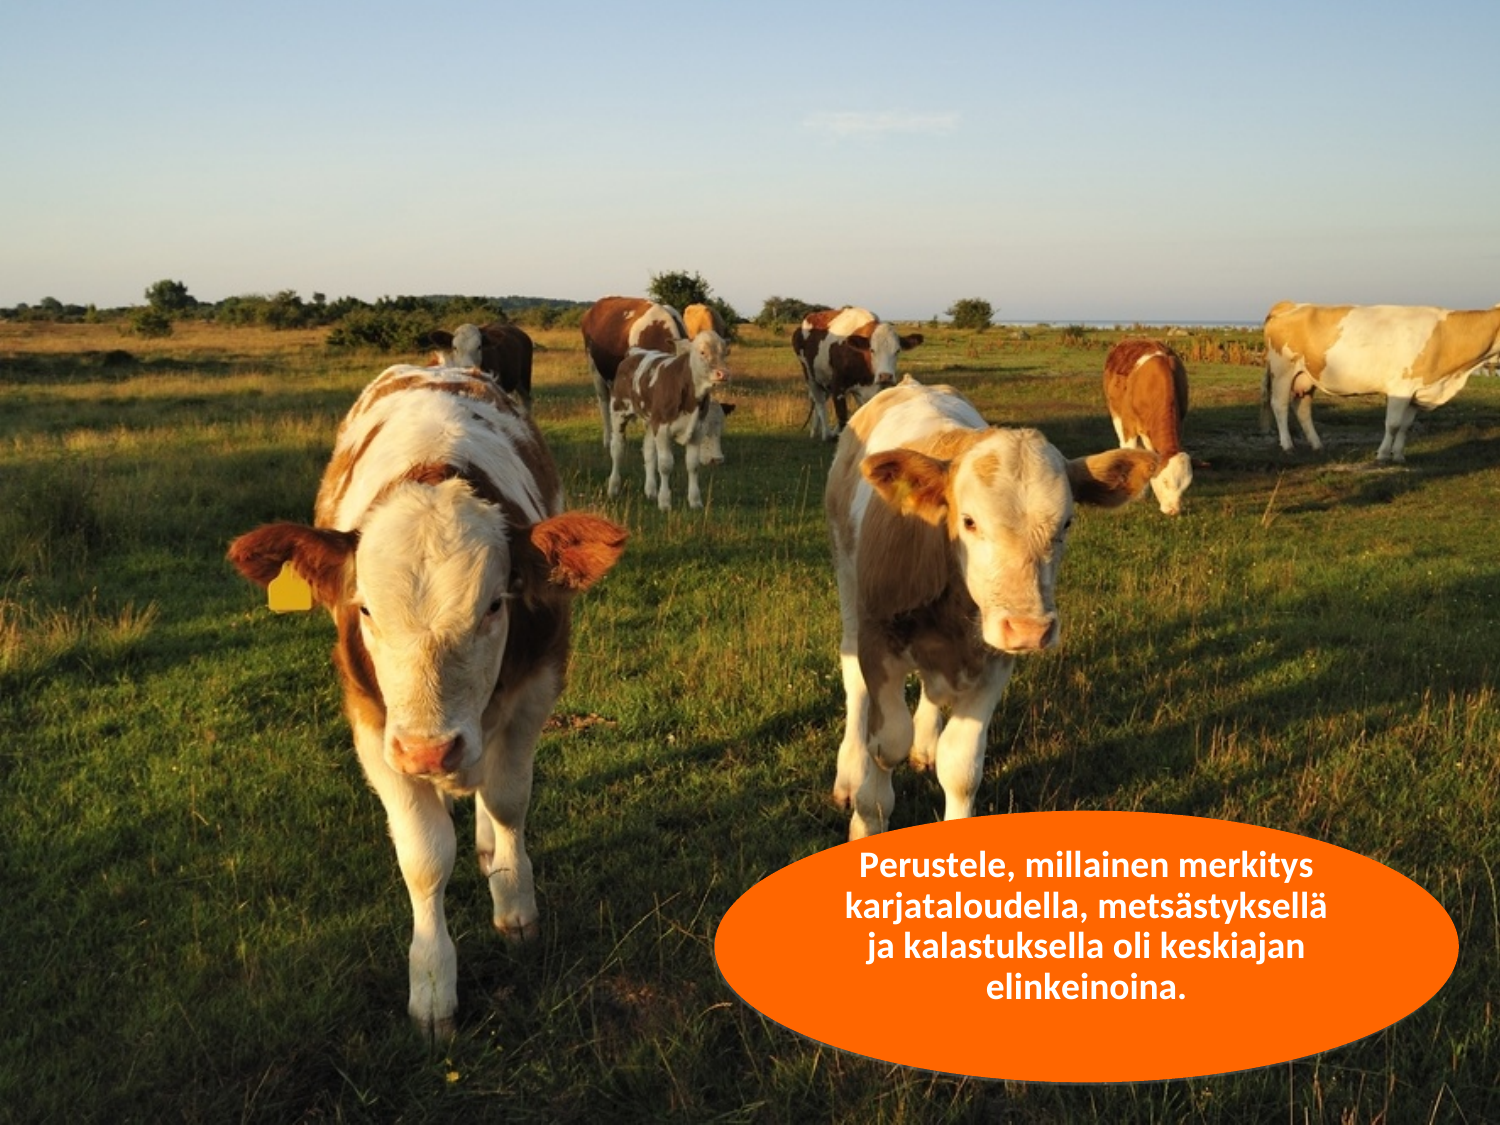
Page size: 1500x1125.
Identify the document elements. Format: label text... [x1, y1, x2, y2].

text_box Perustele, millainen merkitys karjataloudella, metsästyksellä ja kalastuksella oli keskiajan elinkeinoina. [714, 810, 1459, 1083]
picture [0, 0, 1500, 1125]
